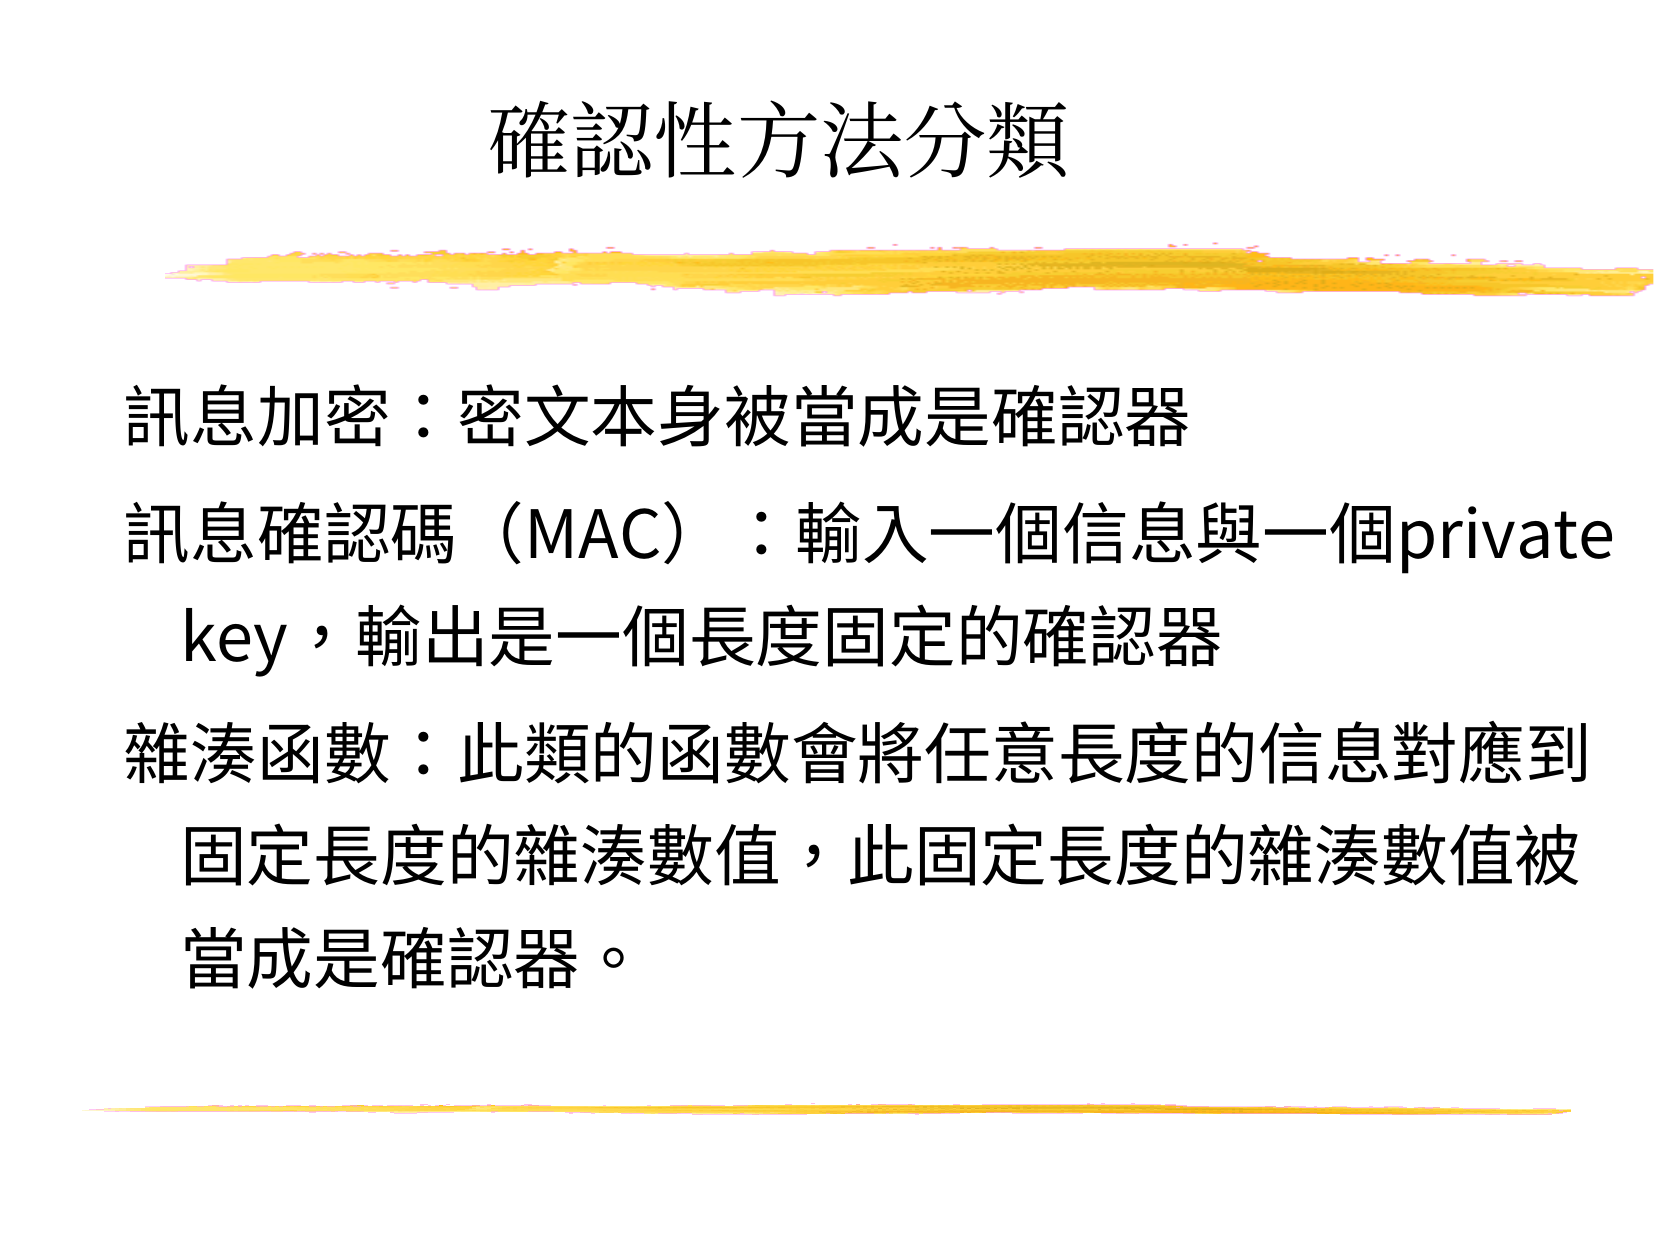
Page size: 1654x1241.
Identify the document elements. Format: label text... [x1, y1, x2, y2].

picture [165, 237, 1654, 308]
list 訊息加密：密文本身被當成是確認器 訊息確認碼（MAC）：輸入一個信息與一個private key，輸出是一個長度固定的確認器 雜湊函數：此類的函數會將任意長度的信息對應到固定長度的雜湊數值，此固定長度的雜湊數值被當成是確認器。 [124, 358, 1620, 1103]
picture [82, 1102, 1571, 1117]
title 確認性方法分類 [76, 28, 1482, 235]
